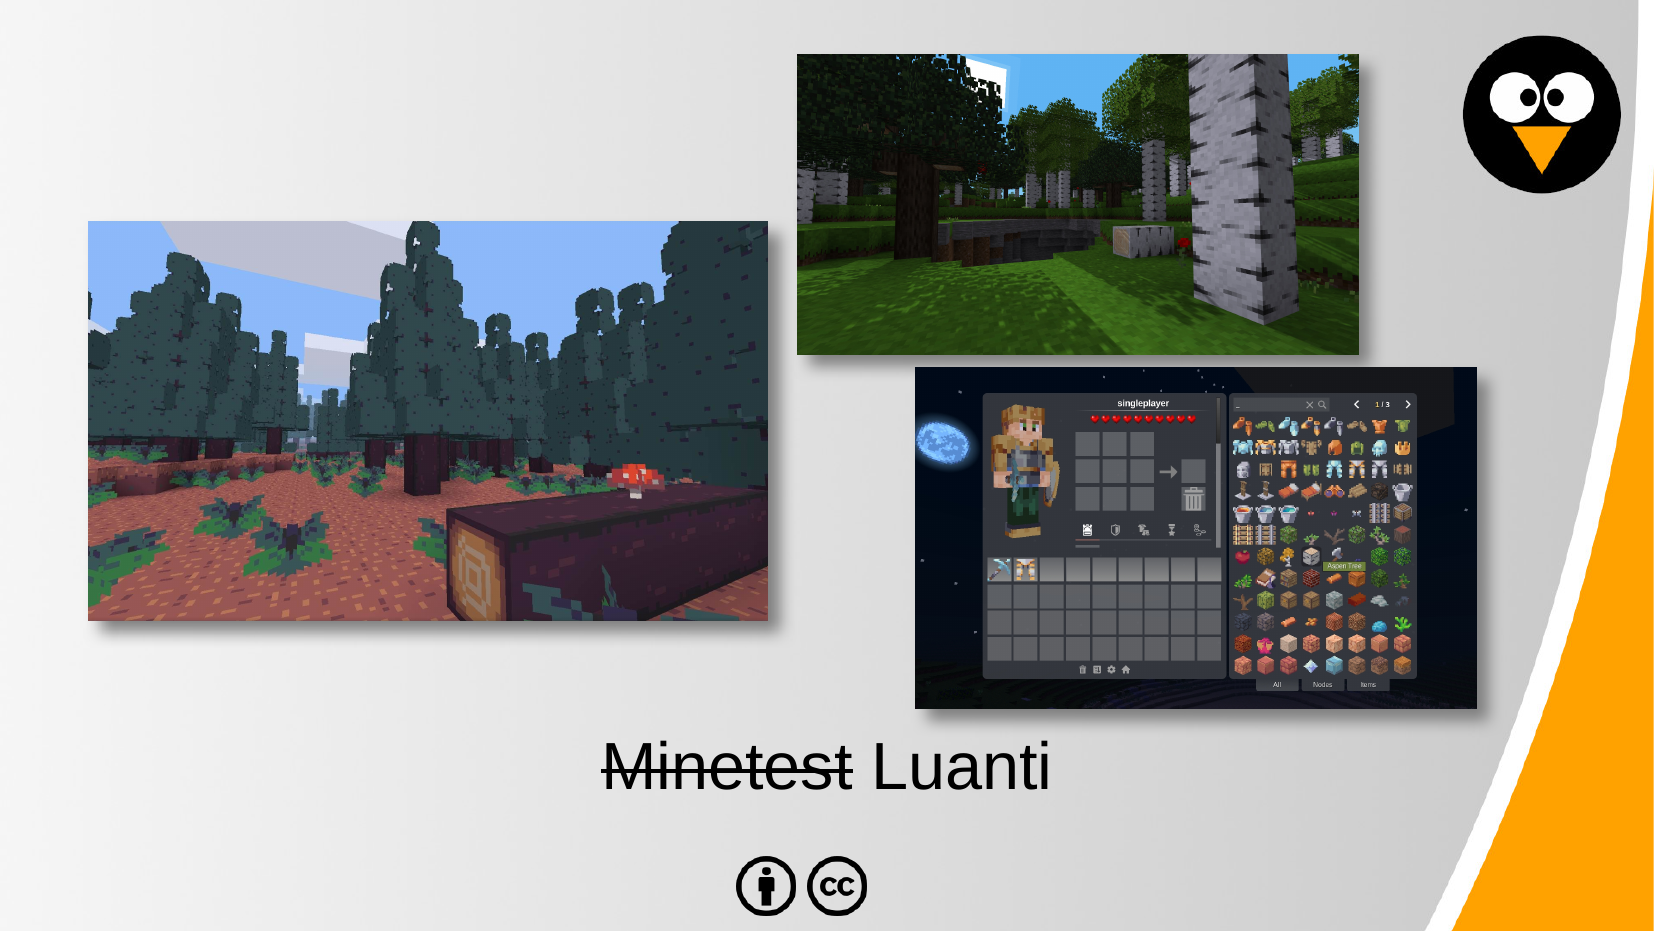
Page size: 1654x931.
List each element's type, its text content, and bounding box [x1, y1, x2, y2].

subtitle Minetest Luanti [82, 84, 1571, 805]
picture [0, 0, 1654, 931]
